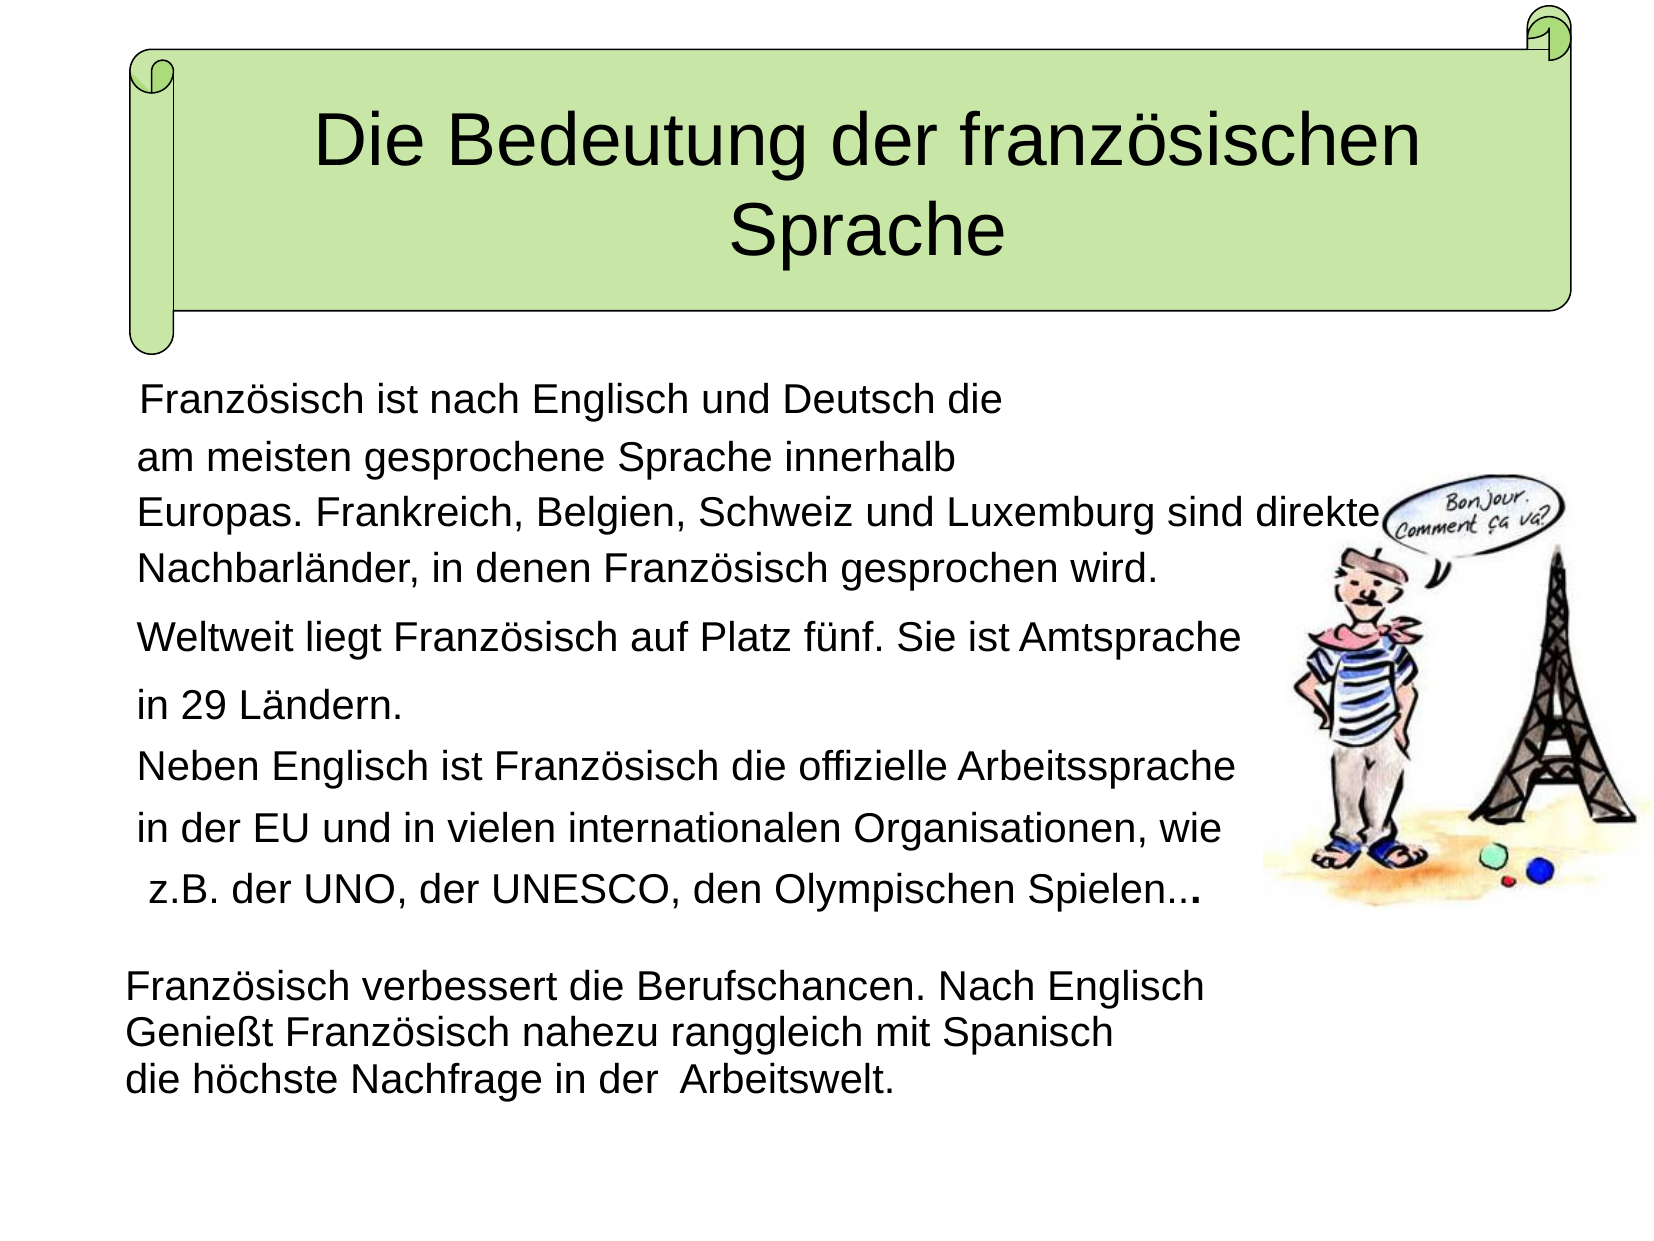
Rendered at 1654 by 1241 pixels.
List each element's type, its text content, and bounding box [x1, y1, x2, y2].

title Die Bedeutung der französischen Sprache [165, 82, 1571, 249]
text_box [129, 5, 1571, 311]
text_box Französisch verbessert die Berufschancen. Nach Englisch Genießt Französisch nahezu ranggleich mit Spanisch die höchste Nachfrage in der Arbeitswelt. [110, 955, 1249, 1147]
picture [1516, 472, 1654, 910]
list Französisch ist nach Englisch und Deutsch die am meisten gesprochene Sprache innerhalb Europas. Frankreich, Belgien, Schweiz und Luxemburg sind direkte Nachbarländer, in denen Französisch gesprochen wird. Weltweit liegt Französisch auf Platz fünf. Sie ist Amtsprache in 29 Ländern. Neben Englisch ist Französisch die offizielle Arbeitssprache in der EU und in vielen internationalen Organisationen, wie z.B. der UNO, der UNESCO, den Olympischen Spielen... [110, 302, 1516, 1241]
